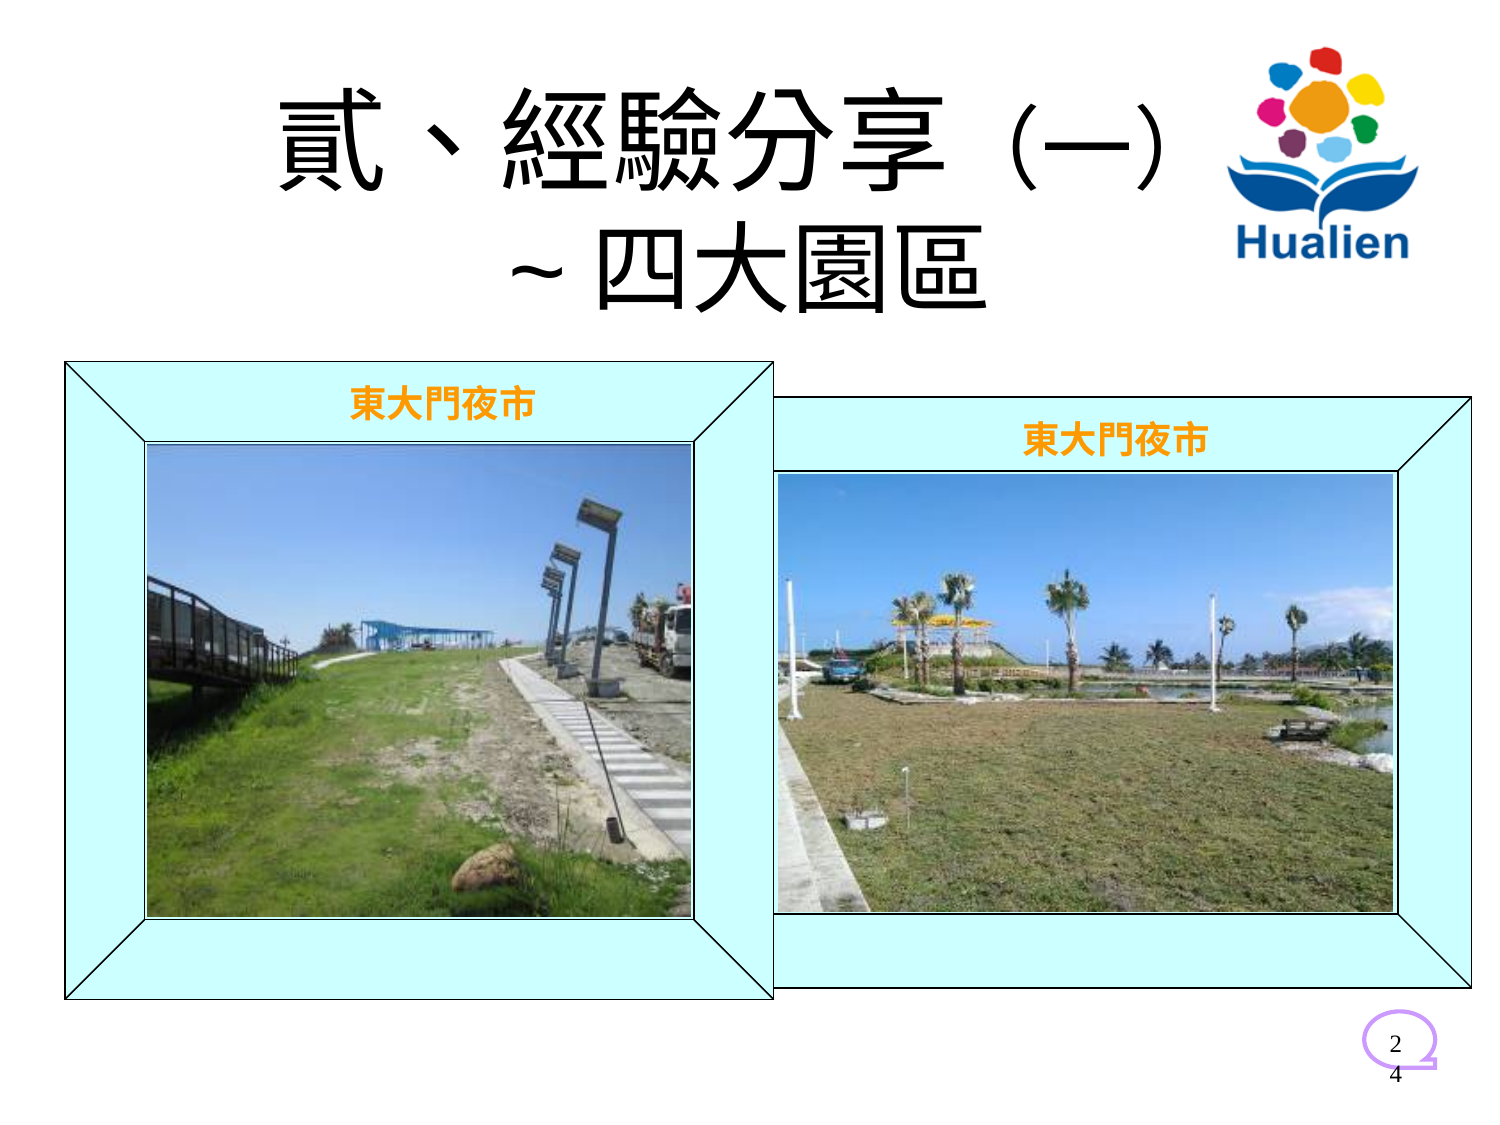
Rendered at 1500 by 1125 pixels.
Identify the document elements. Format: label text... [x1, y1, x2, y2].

text_box 東大門夜市 [325, 373, 561, 432]
picture [778, 474, 1393, 912]
picture [147, 444, 691, 917]
title 貳、經驗分享（一） ~四大園區 [75, 45, 1426, 351]
text_box 東大門夜市 [998, 409, 1234, 468]
text_box 24 [1364, 1011, 1436, 1068]
text_box [64, 361, 1472, 1000]
